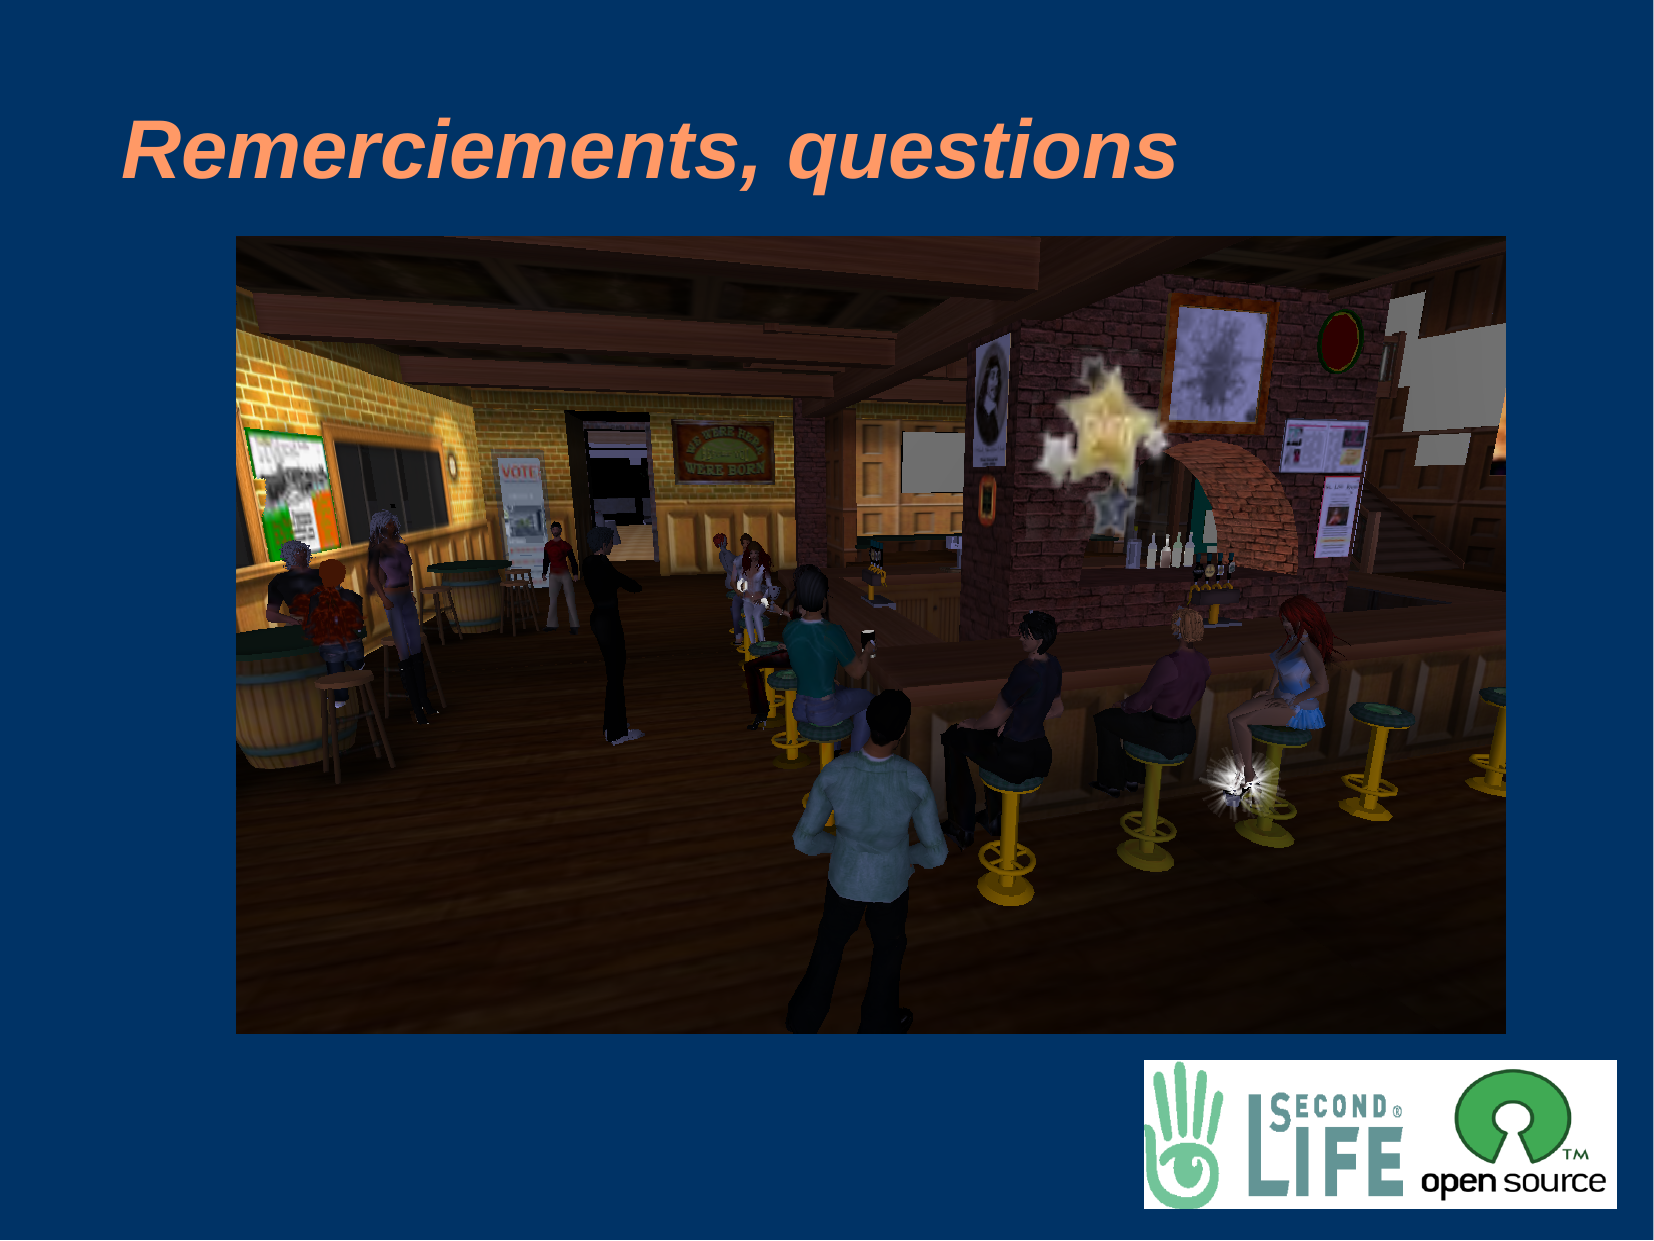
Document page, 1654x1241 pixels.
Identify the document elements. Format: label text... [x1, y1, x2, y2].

picture [1144, 1060, 1617, 1209]
title Remerciements, questions [121, 46, 1534, 254]
picture [236, 236, 1506, 1034]
